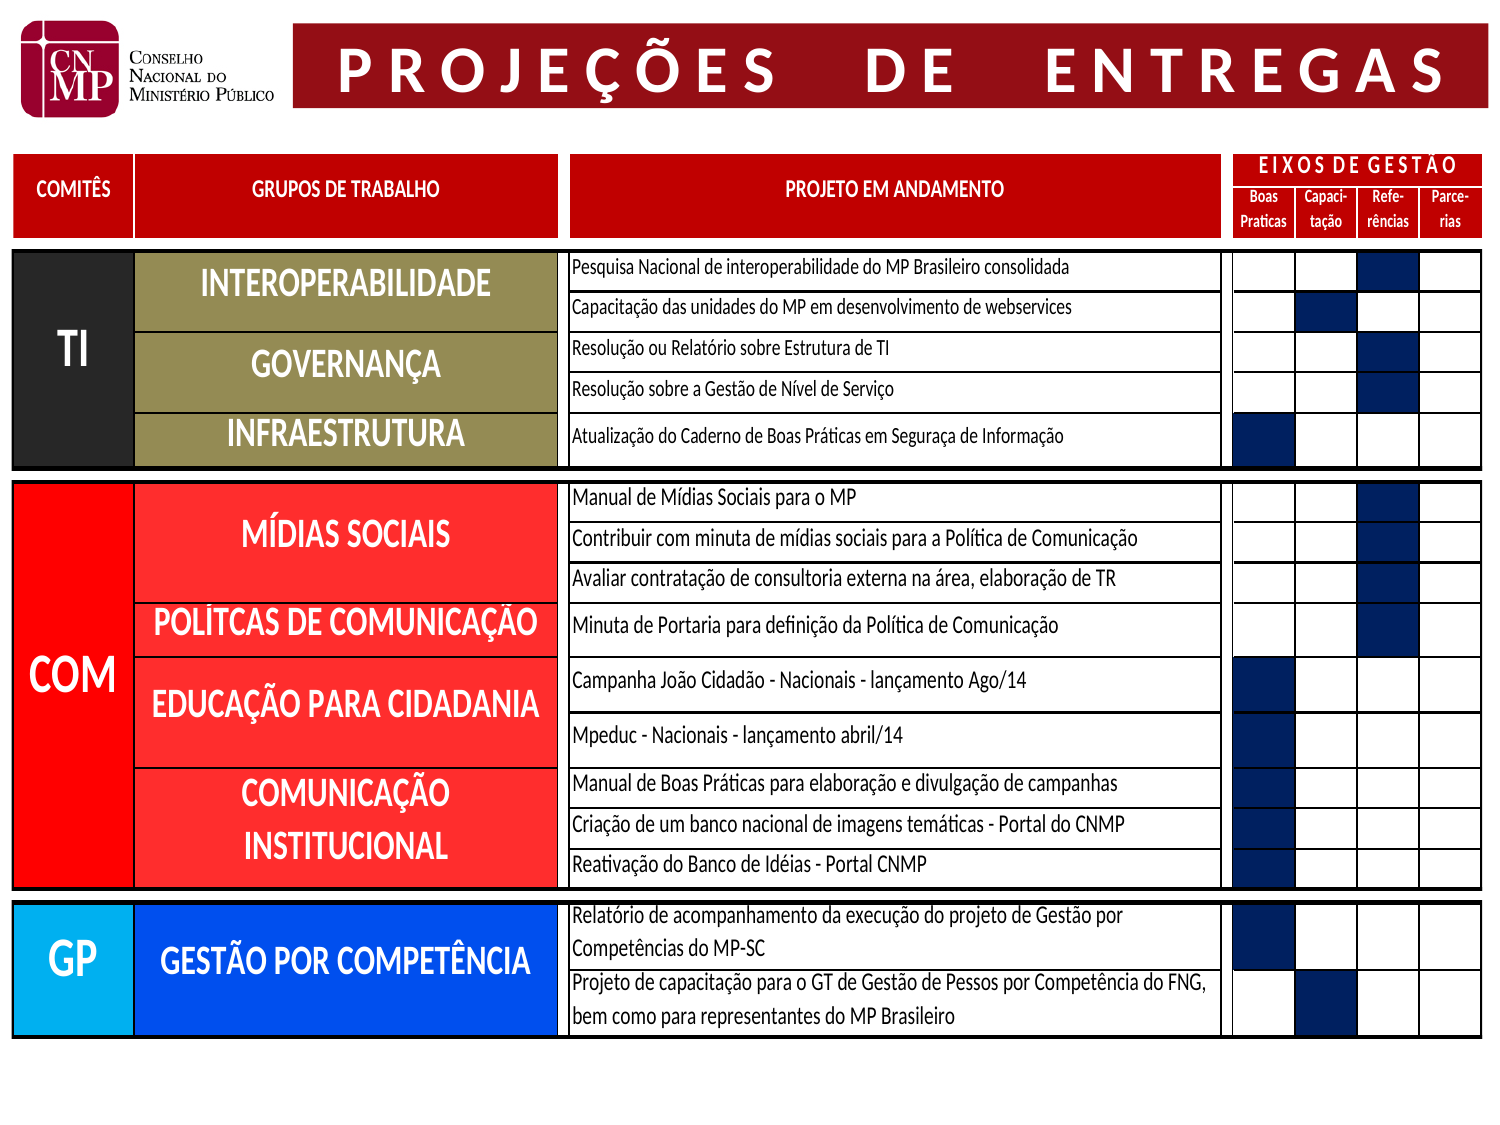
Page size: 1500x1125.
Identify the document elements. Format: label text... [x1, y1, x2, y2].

text_box P R O J E Ç Õ E S D E E N T R E G A S [292, 23, 1489, 109]
picture [4, 12, 284, 127]
picture [11, 152, 1483, 1039]
